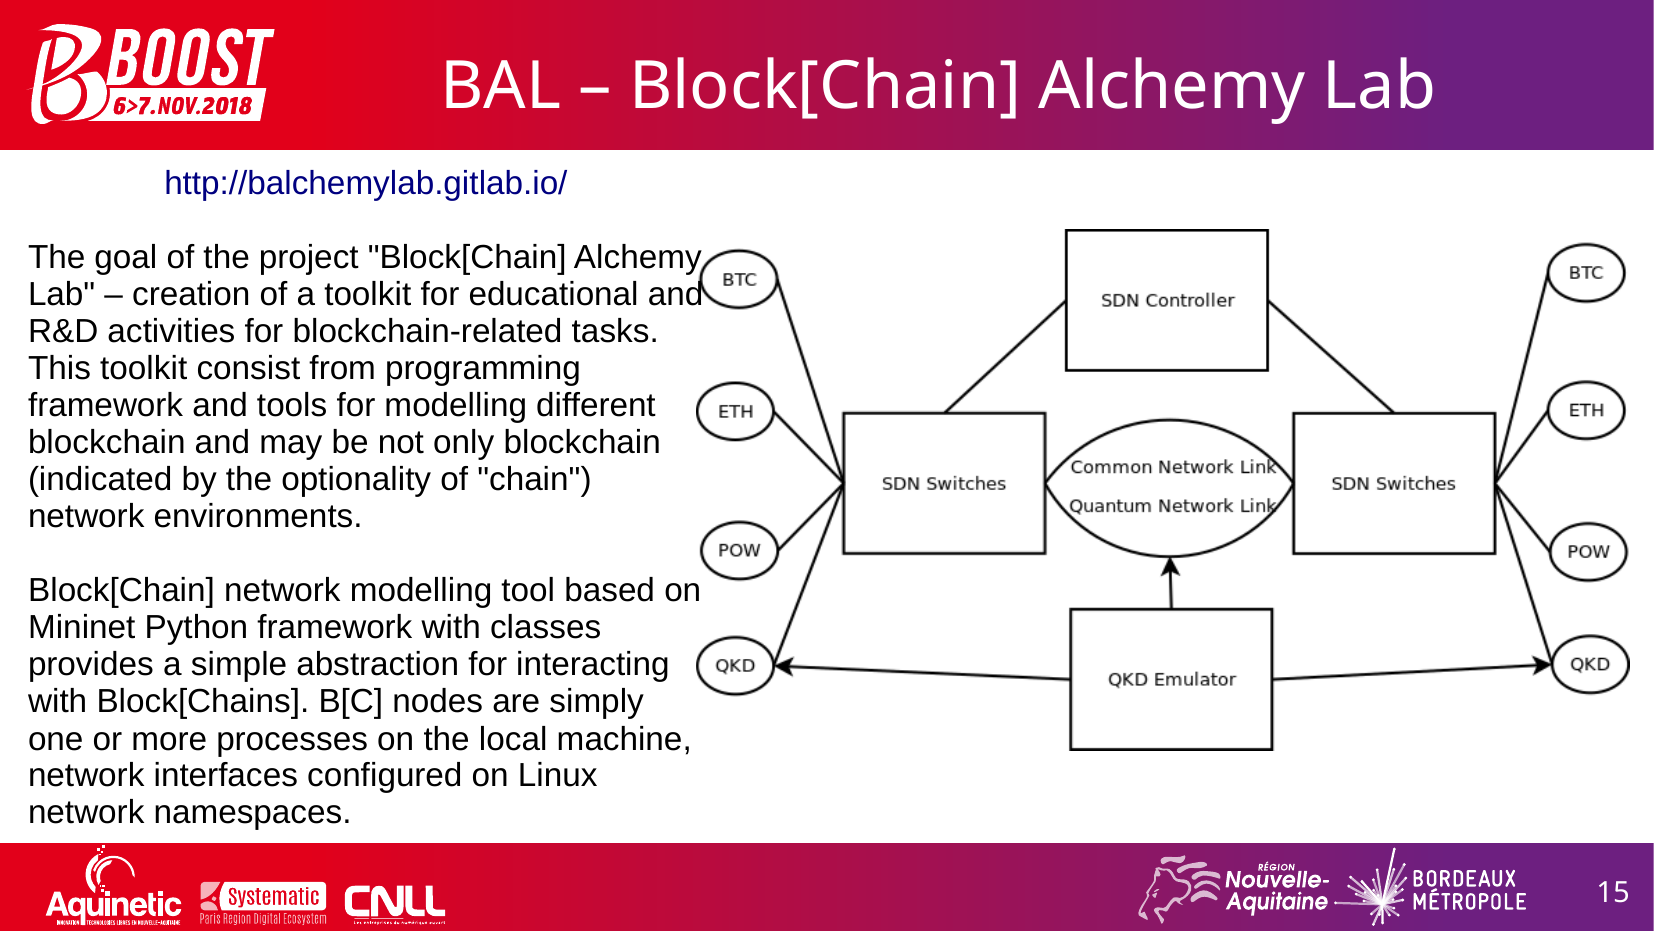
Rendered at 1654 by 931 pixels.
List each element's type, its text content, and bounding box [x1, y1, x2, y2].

picture [721, 229, 1630, 751]
text_box http://balchemylab.gitlab.io/ The goal of the project "Block[Chain] Alchemy Lab" ‒ creation of a toolkit for educational and R&D activities for blockchain-related tasks. This toolkit consist from programming framework and tools for modelling different blockchain and may be not only blockchain (indicated by the optionality of "chain") network environments. Block[Chain] network modelling tool based on Mininet Python framework with classes provides a simple abstraction for interacting with Block[Chains]. B[C] nodes are simply one or more processes on the local machine, network interfaces configured on Linux network namespaces. [13, 157, 721, 913]
title BAL – Block[Chain] Alchemy Lab [295, 35, 1583, 130]
